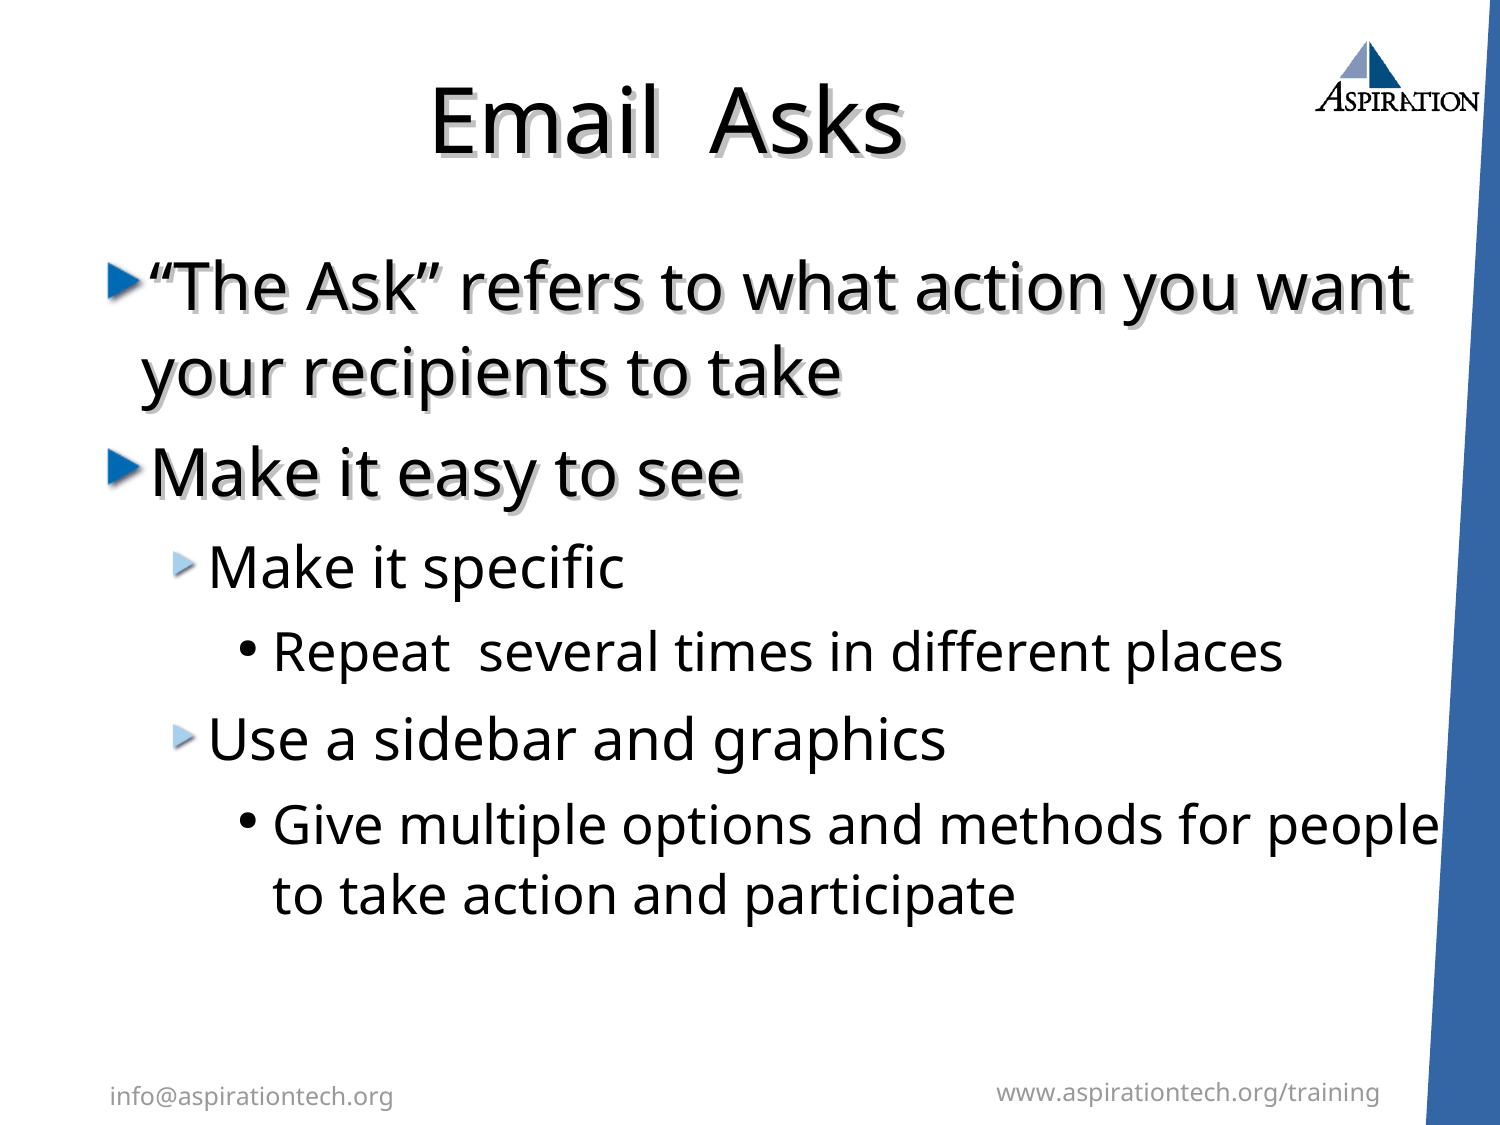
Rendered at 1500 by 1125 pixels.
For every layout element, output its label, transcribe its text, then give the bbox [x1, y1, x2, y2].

title Email Asks [49, 19, 1284, 206]
picture [1315, 41, 1480, 120]
list “The Ask” refers to what action you want your recipients to take Make it easy to see Make it specific Repeat several times in different places Use a sidebar and graphics Give multiple options and methods for people to take action and participate [49, 238, 1447, 926]
